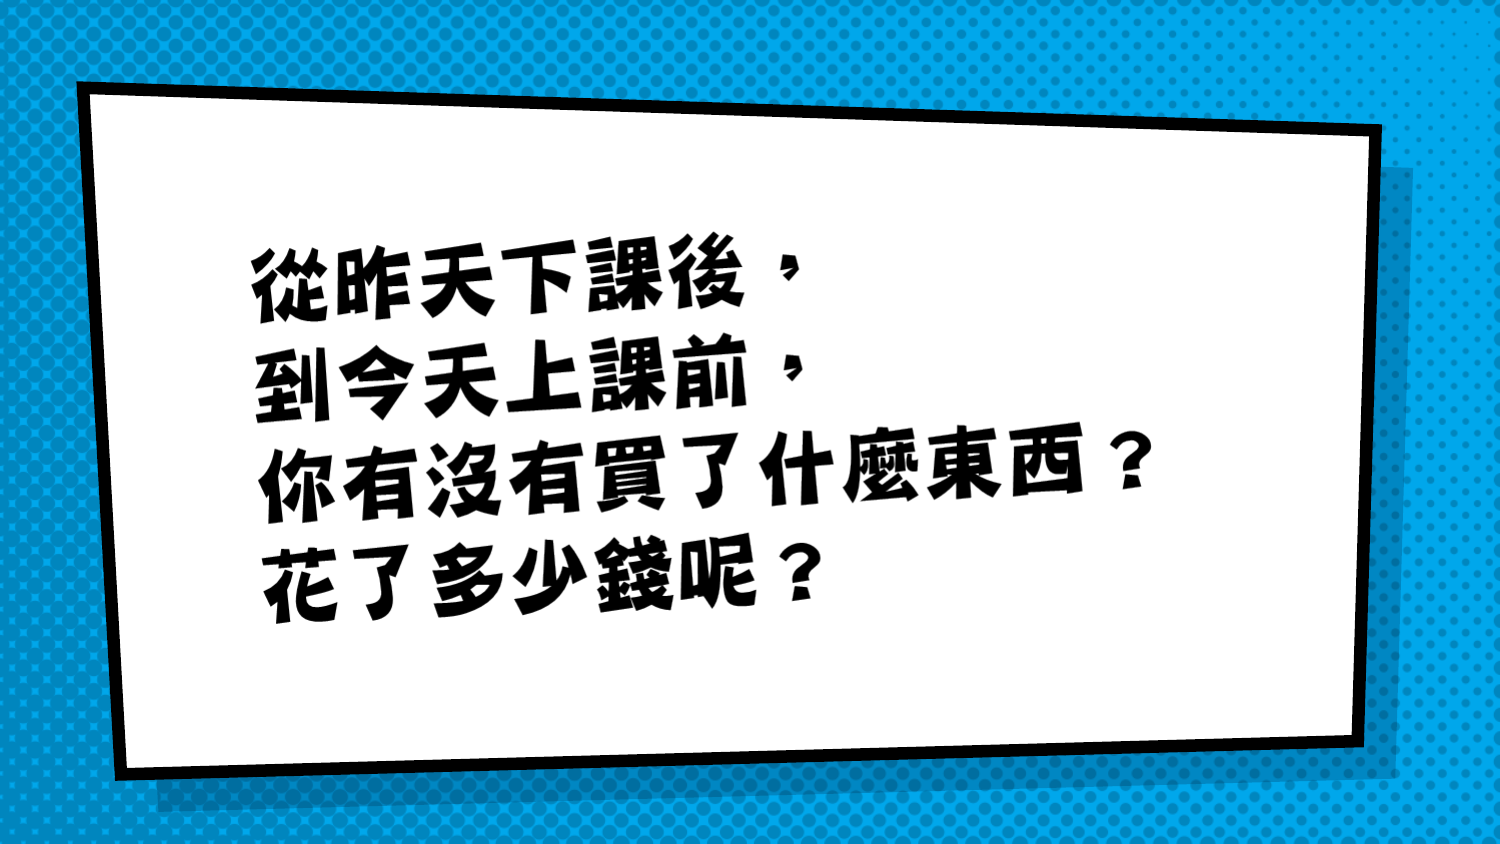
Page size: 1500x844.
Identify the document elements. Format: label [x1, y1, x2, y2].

picture [194, 179, 1286, 659]
